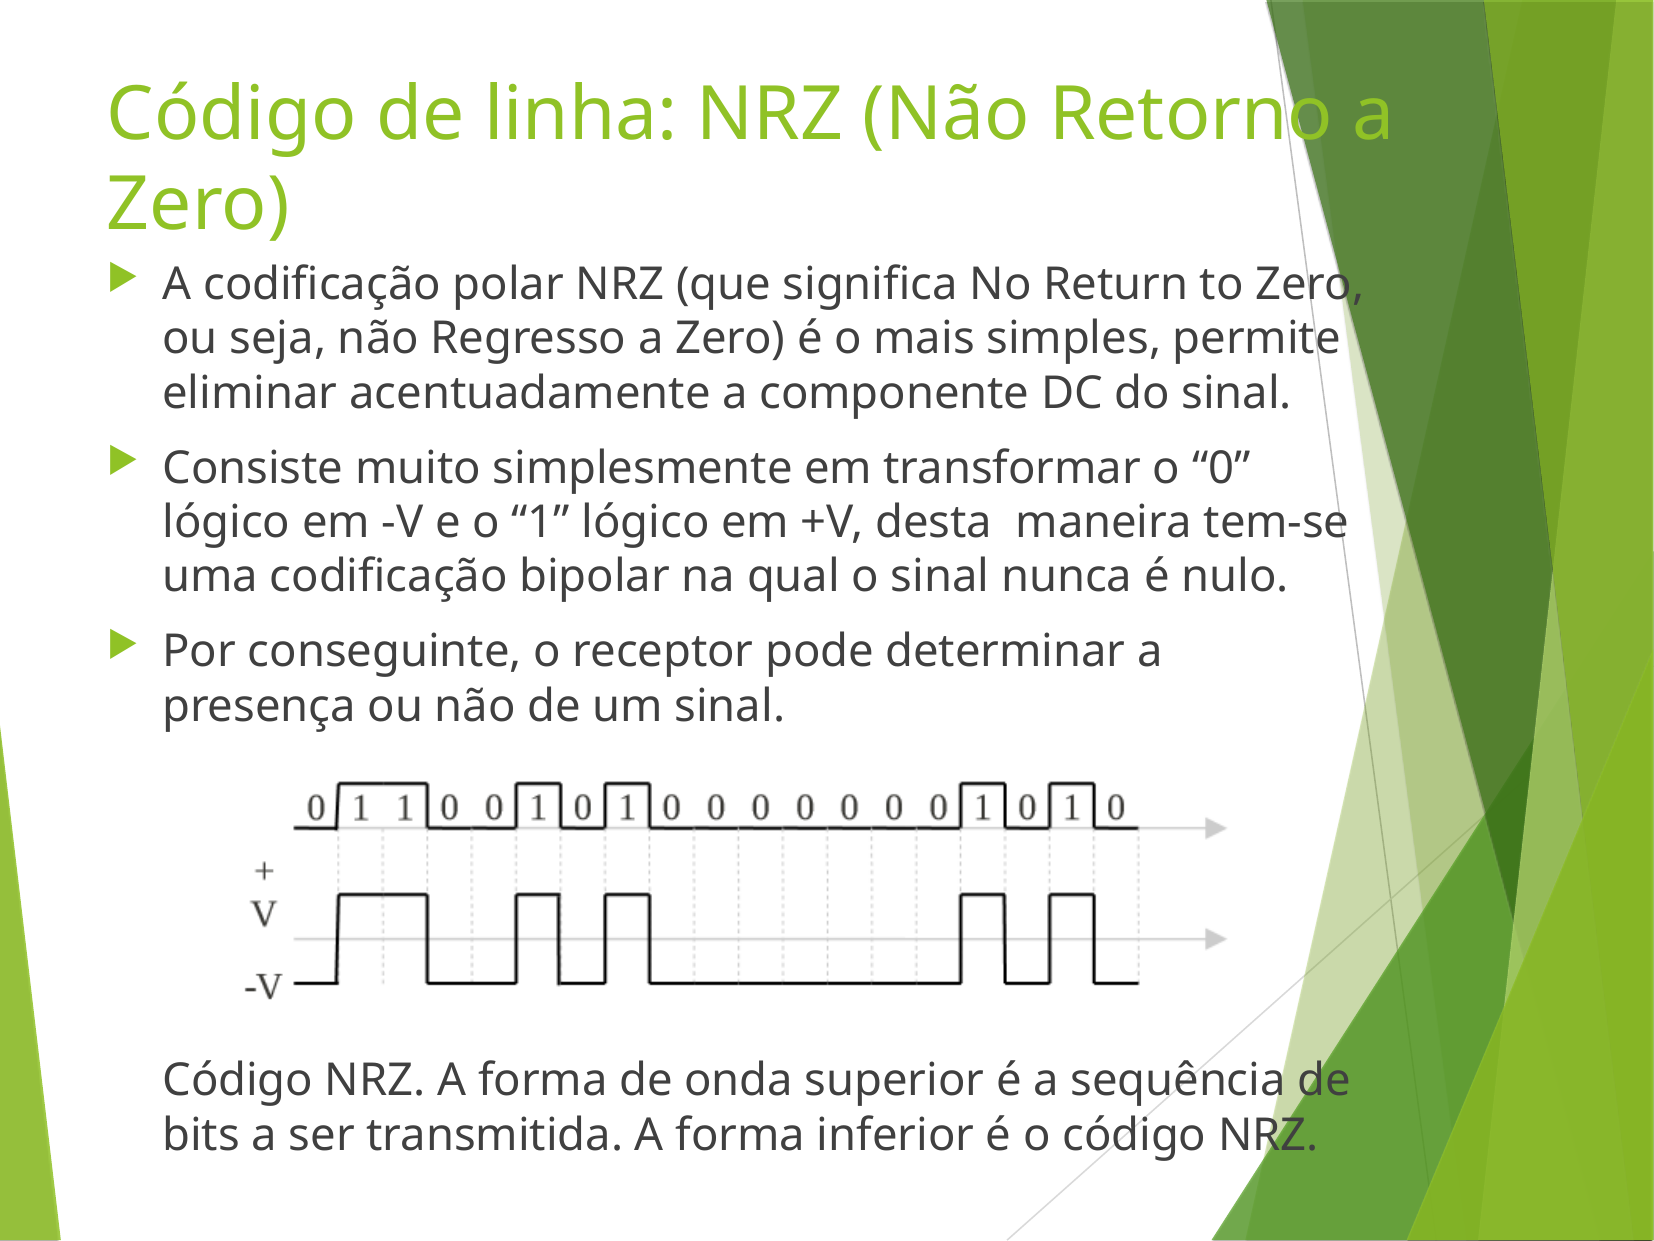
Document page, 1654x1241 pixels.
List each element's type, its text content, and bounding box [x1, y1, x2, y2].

title Código de linha: NRZ (Não Retorno a Zero) [91, 57, 1465, 296]
picture [236, 771, 1229, 1004]
list A codificação polar NRZ (que significa No Return to Zero, ou seja, não Regresso a Zero) é o mais simples, permite eliminar acentuadamente a componente DC do sinal. Consiste muito simplesmente em transformar o “0” lógico em -V e o “1” lógico em +V, desta maneira tem-se uma codificação bipolar na qual o sinal nunca é nulo. Por conseguinte, o receptor pode determinar a presença ou não de um sinal. Código NRZ. A forma de onda superior é a sequência de bits a ser transmitida. A forma inferior é o código NRZ. [91, 246, 1381, 1179]
